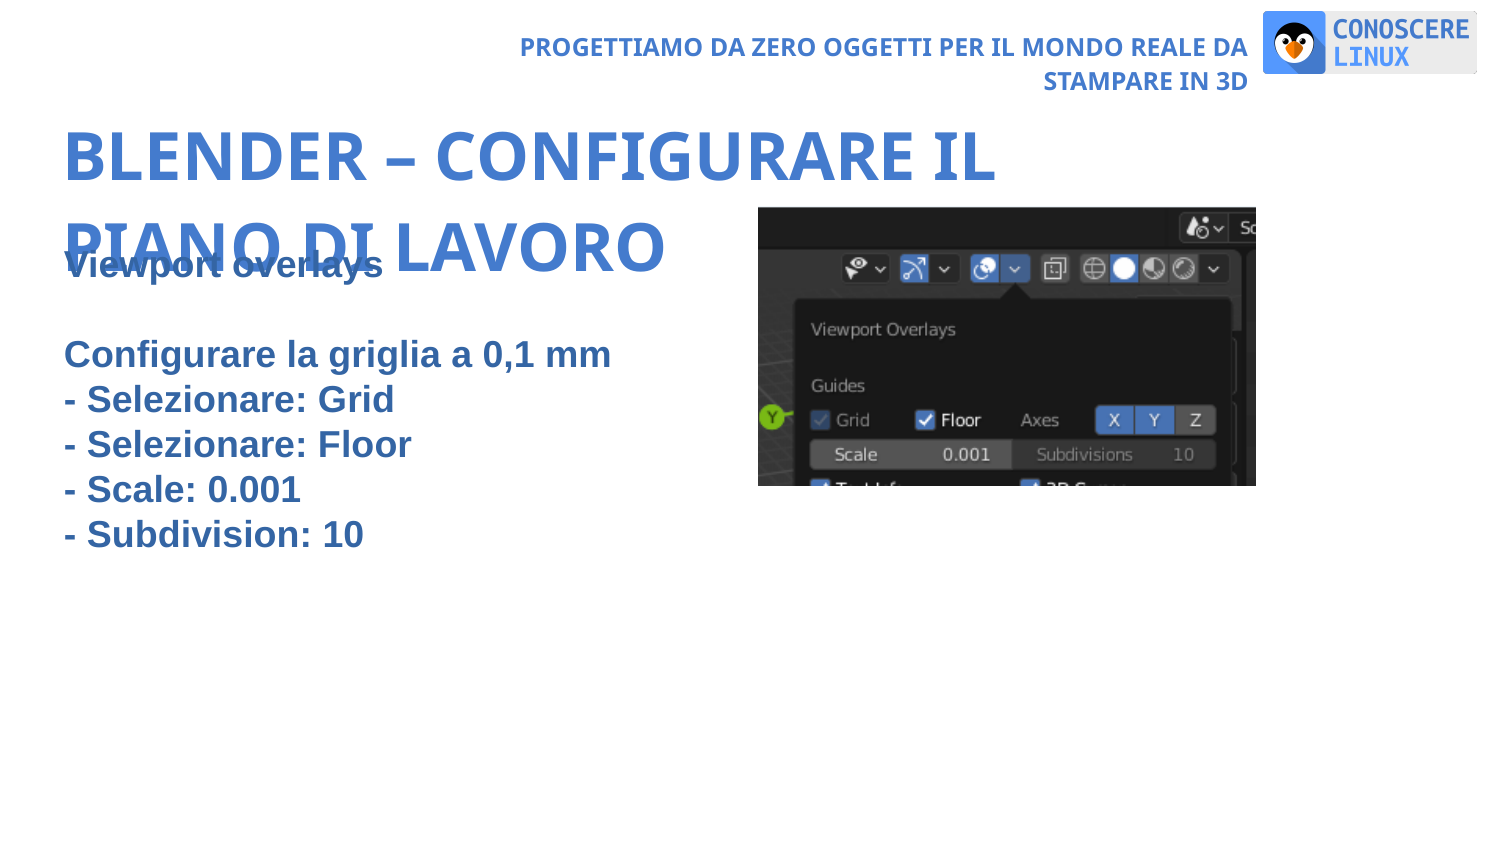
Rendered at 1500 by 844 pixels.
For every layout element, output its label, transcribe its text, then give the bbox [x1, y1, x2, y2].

picture [1263, 11, 1477, 74]
picture [758, 206, 1256, 487]
text_box BLENDER – CONFIGURARE IL PIANO DI LAVORO [47, 102, 1236, 260]
text_box PROGETTIAMO DA ZERO OGGETTI PER IL MONDO REALE DA STAMPARE IN 3D [437, 21, 1264, 91]
title Viewport overlays Configurare la griglia a 0,1 mm - Selezionare: Grid - Selezionare: Floor - Scale: 0.001 - Subdivision: 10 [48, 224, 692, 588]
